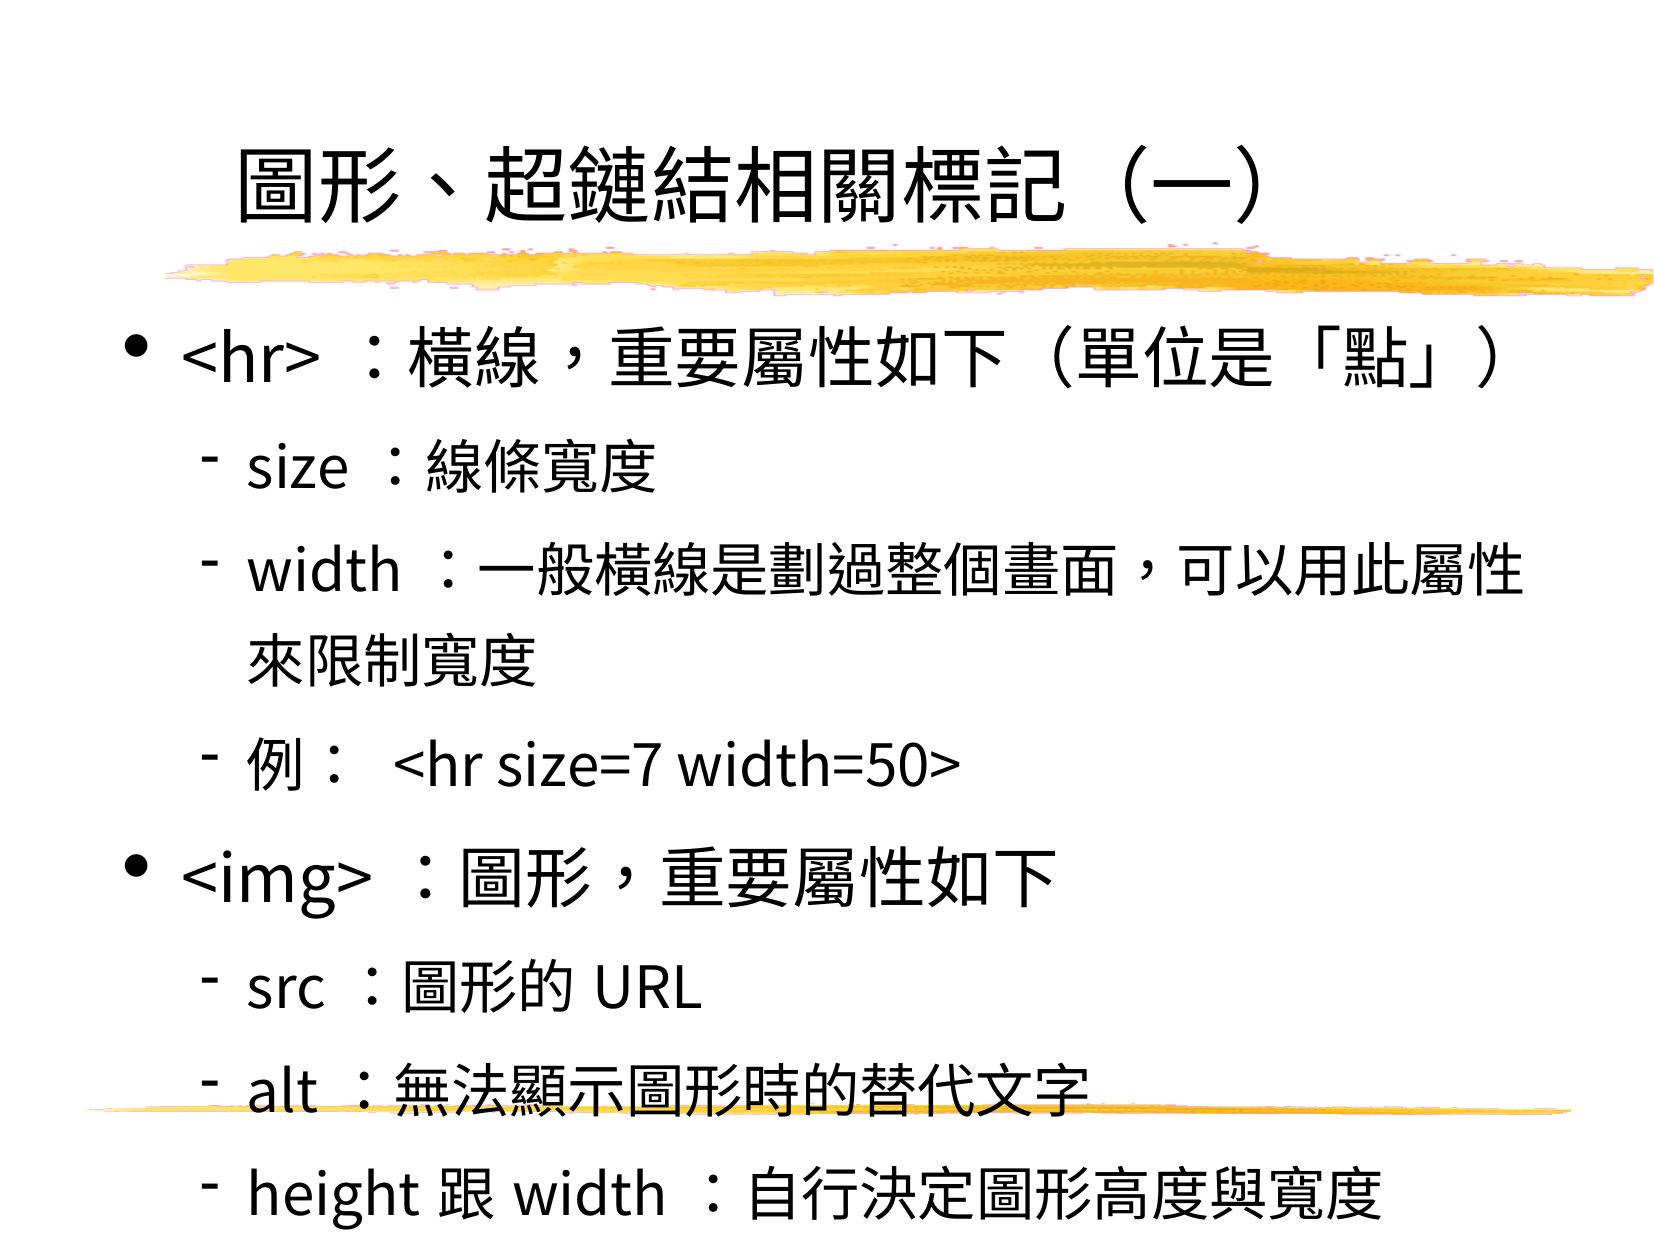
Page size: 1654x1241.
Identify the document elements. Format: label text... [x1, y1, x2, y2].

title 圖形、超鏈結相關標記（一） [73, 41, 1479, 249]
list <hr>：橫線，重要屬性如下（單位是「點」） size：線條寬度 width：一般橫線是劃過整個畫面，可以用此屬性來限制寬度 例： <hr size=7 width=50> <img>：圖形，重要屬性如下 src：圖形的URL alt：無法顯示圖形時的替代文字 height跟width：自行決定圖形高度與寬度 例：<img src=“http://www.kmu.edu.tw/99title.jpg”> [110, 289, 1571, 1150]
picture [165, 237, 1654, 308]
picture [82, 1102, 110, 1117]
